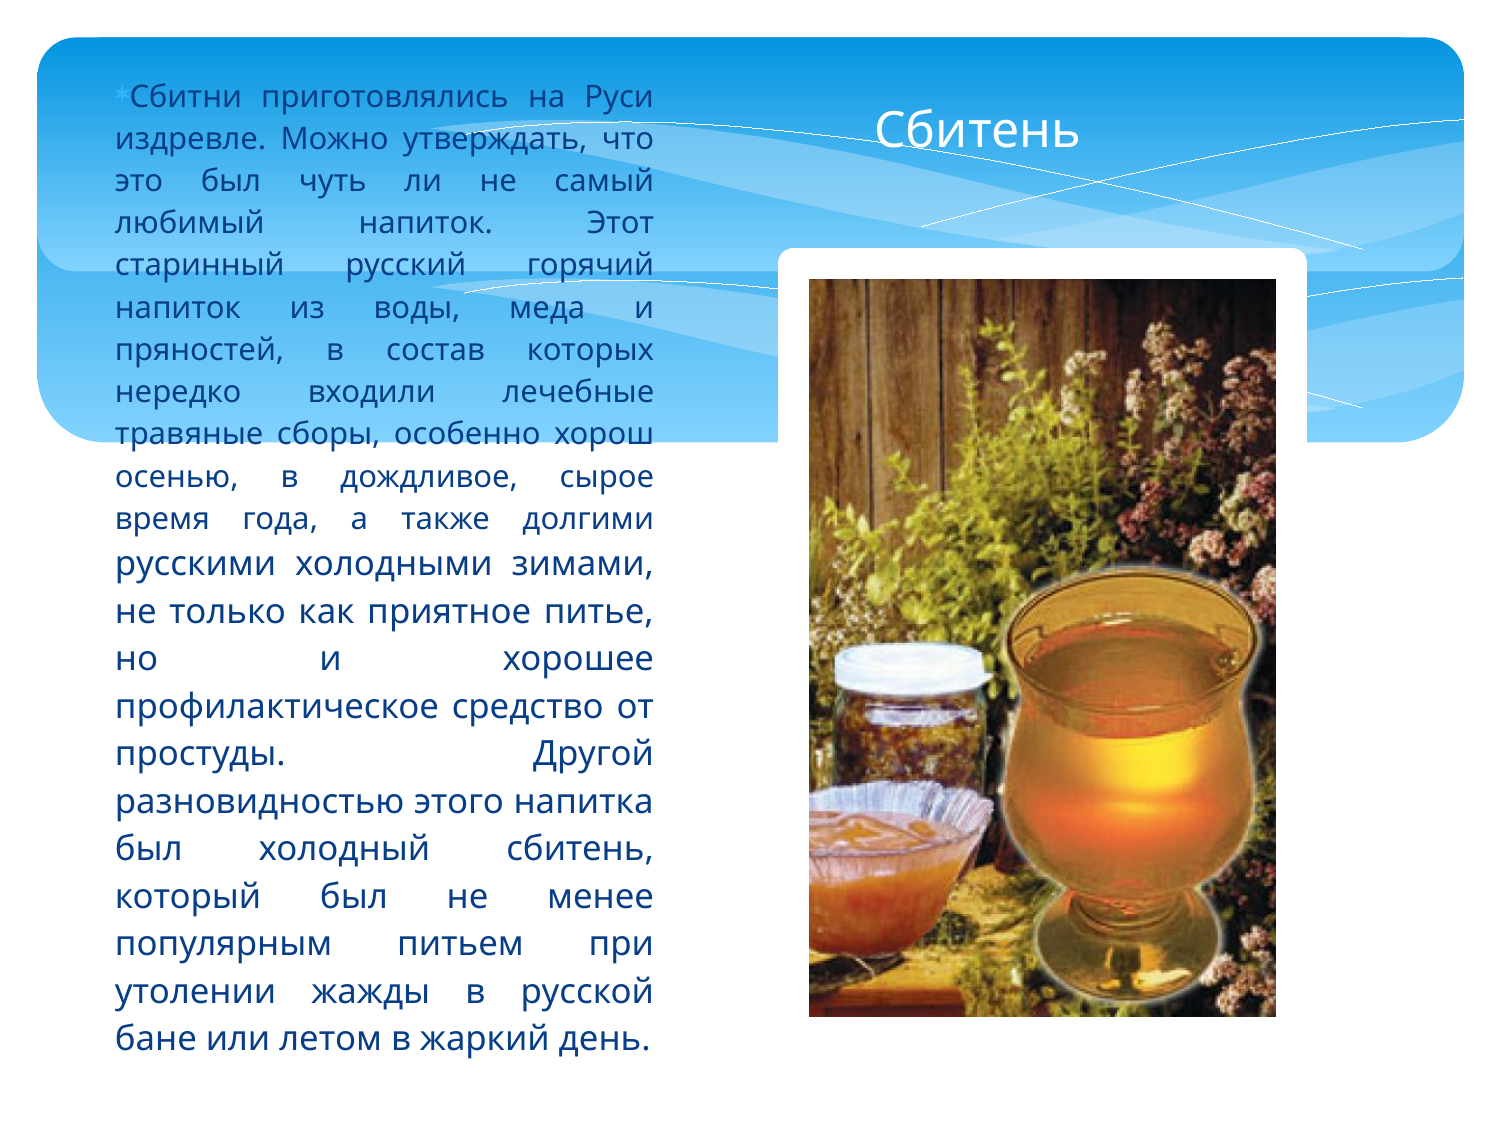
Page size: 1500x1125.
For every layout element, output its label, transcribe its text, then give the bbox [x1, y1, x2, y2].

title Сбитень [702, 90, 1253, 168]
list Сбитни приготовлялись на Руси издревле. Можно утверждать, что это был чуть ли не самый любимый напиток. Этот старинный русский горячий напиток из воды, меда и пряностей, в состав которых нередко входили лечебные травяные сборы, особенно хорош осенью, в дождливое, сырое время года, а также долгими русскими холодными зимами, не только как приятное питье, но и хорошее профилактическое средство от простуды. Другой разновидностью этого напитка был холодный сбитень, который был не менее популярным питьем при утолении жажды в русской бане или летом в жаркий день. [100, 66, 669, 1125]
picture [809, 278, 1276, 1017]
